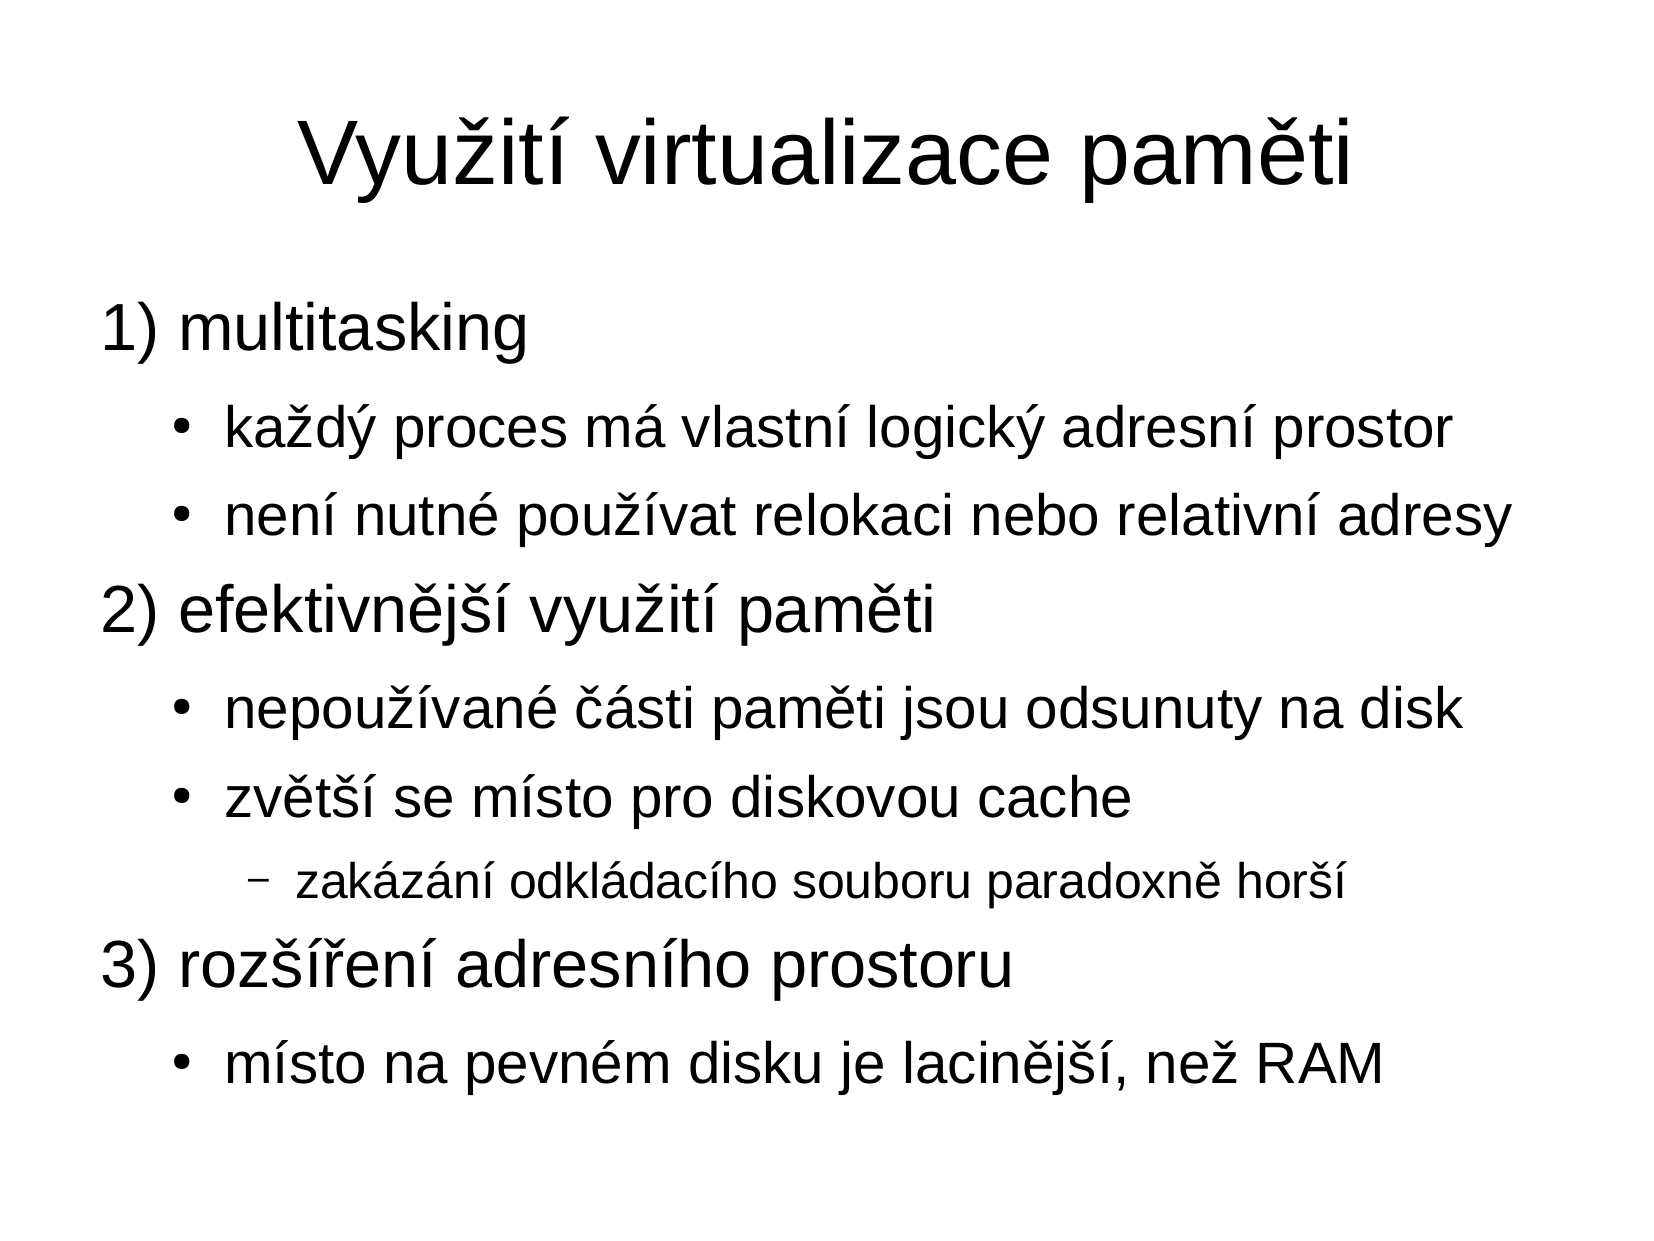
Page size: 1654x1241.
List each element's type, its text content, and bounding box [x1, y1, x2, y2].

list multitasking každý proces má vlastní logický adresní prostor není nutné používat relokaci nebo relativní adresy efektivnější využití paměti nepoužívané části paměti jsou odsunuty na disk zvětší se místo pro diskovou cache zakázání odkládacího souboru paradoxně horší rozšíření adresního prostoru místo na pevném disku je lacinější, než RAM [82, 290, 1571, 1097]
title Využití virtualizace paměti [82, 56, 1571, 250]
